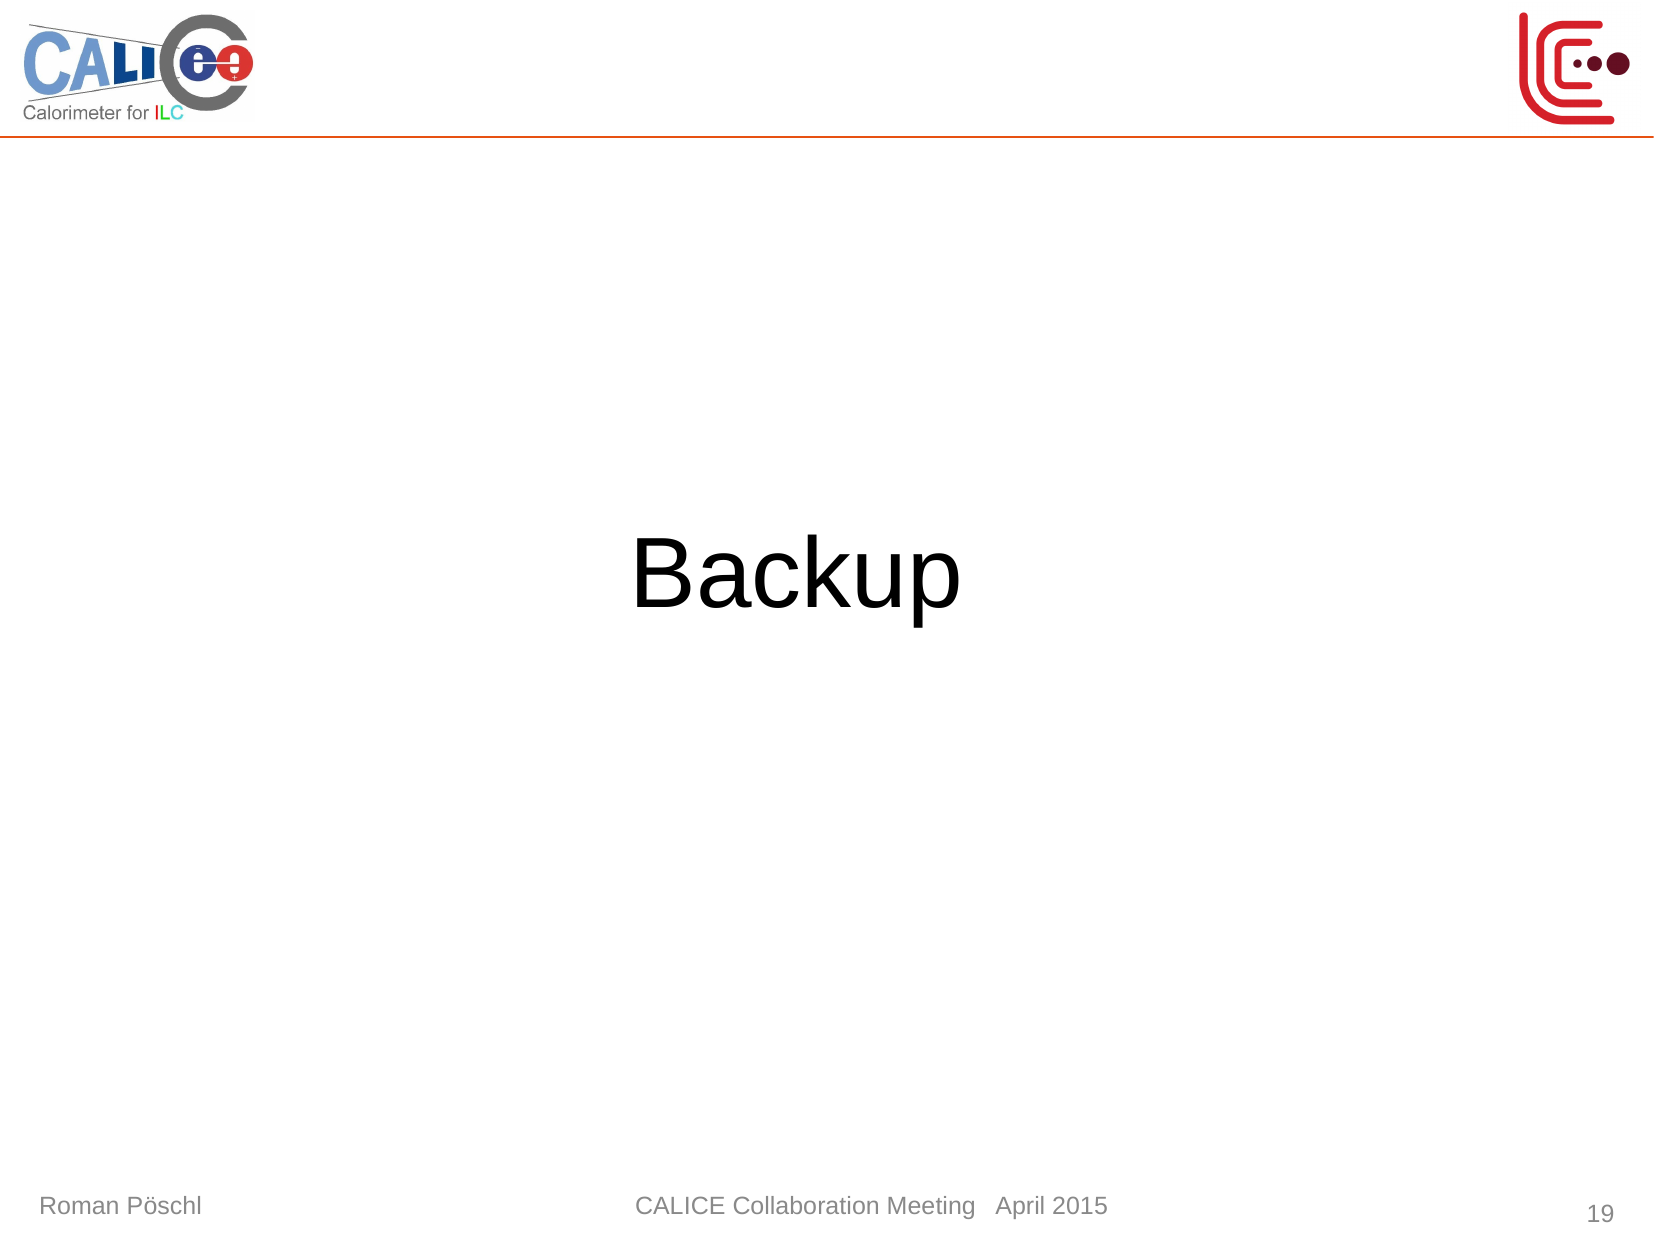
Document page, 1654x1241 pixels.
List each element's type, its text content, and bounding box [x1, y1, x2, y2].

picture [1508, 2, 1641, 135]
picture [20, 10, 255, 122]
text_box Backup [615, 510, 979, 637]
